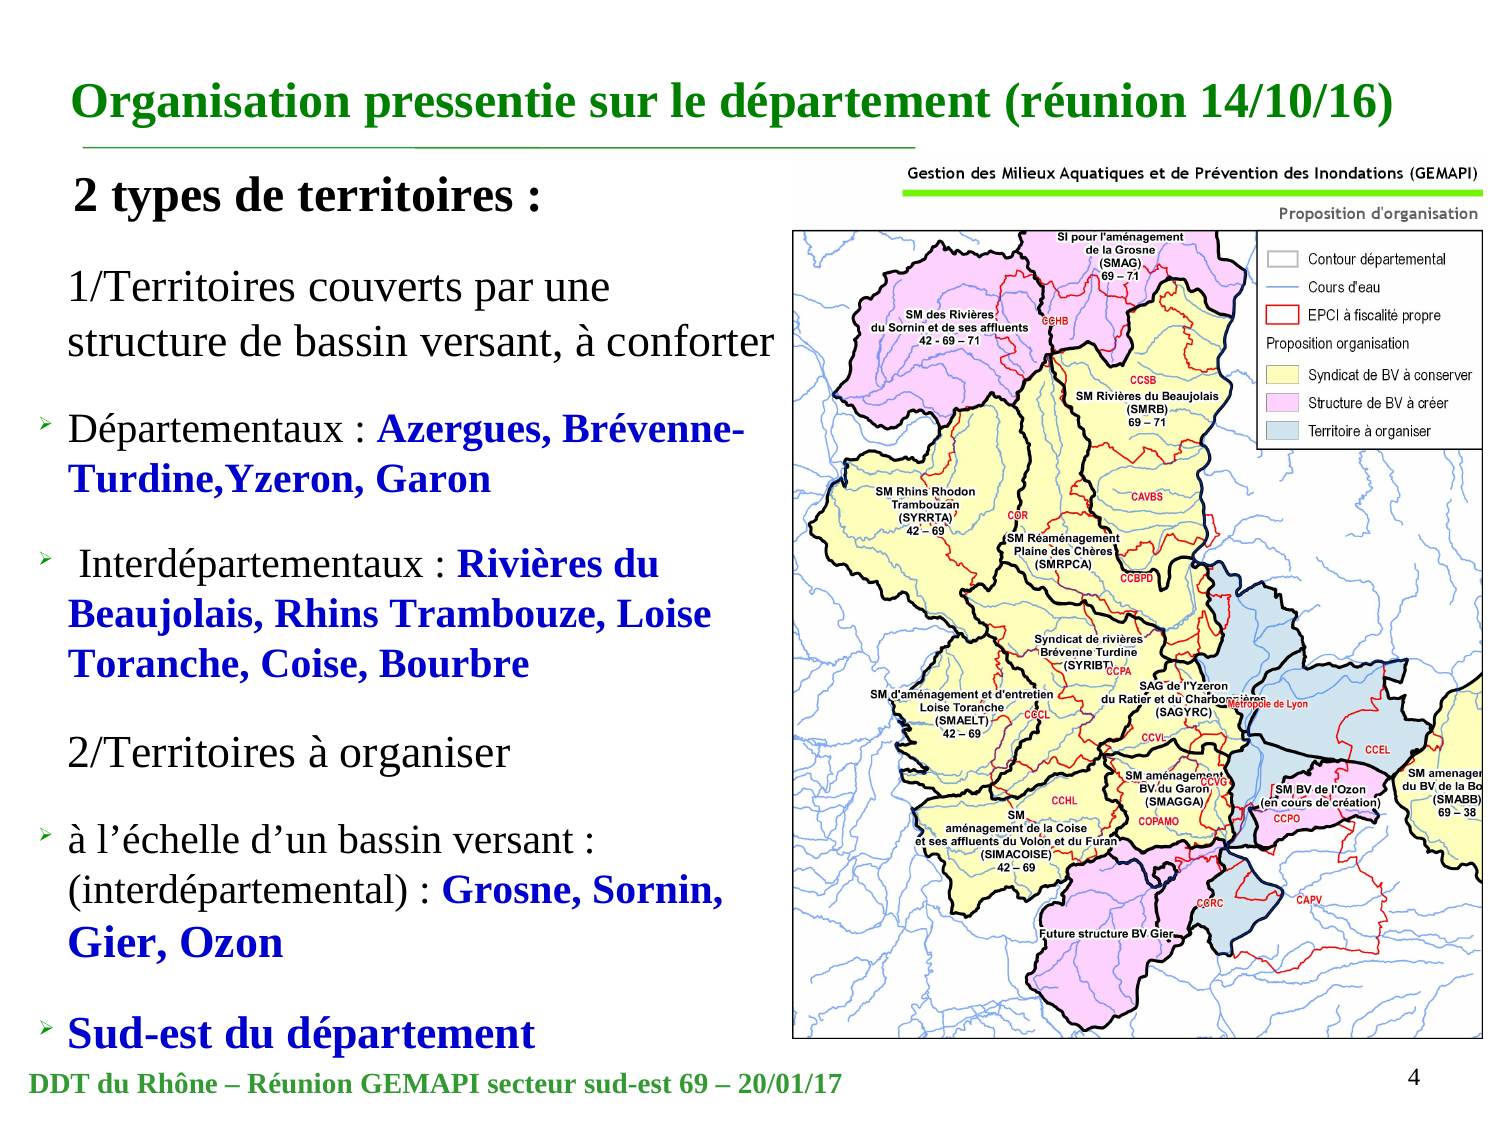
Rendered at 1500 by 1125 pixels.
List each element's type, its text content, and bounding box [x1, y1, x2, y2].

text_box 1/Territoires couverts par une structure de bassin versant, à conforter Départementaux : Azergues, Brévenne-Turdine,Yzeron, Garon Interdépartementaux : Rivières du Beaujolais, Rhins Trambouze, Loise Toranche, Coise, Bourbre 2/Territoires à organiser à l’échelle d’un bassin versant : (interdépartemental) : Grosne, Sornin, Gier, Ozon Sud-est du département [23, 247, 798, 1124]
title Organisation pressentie sur le département (réunion 14/10/16) [70, 24, 1465, 178]
picture [792, 152, 1483, 1039]
text_box 2 types de territoires : [59, 153, 674, 229]
